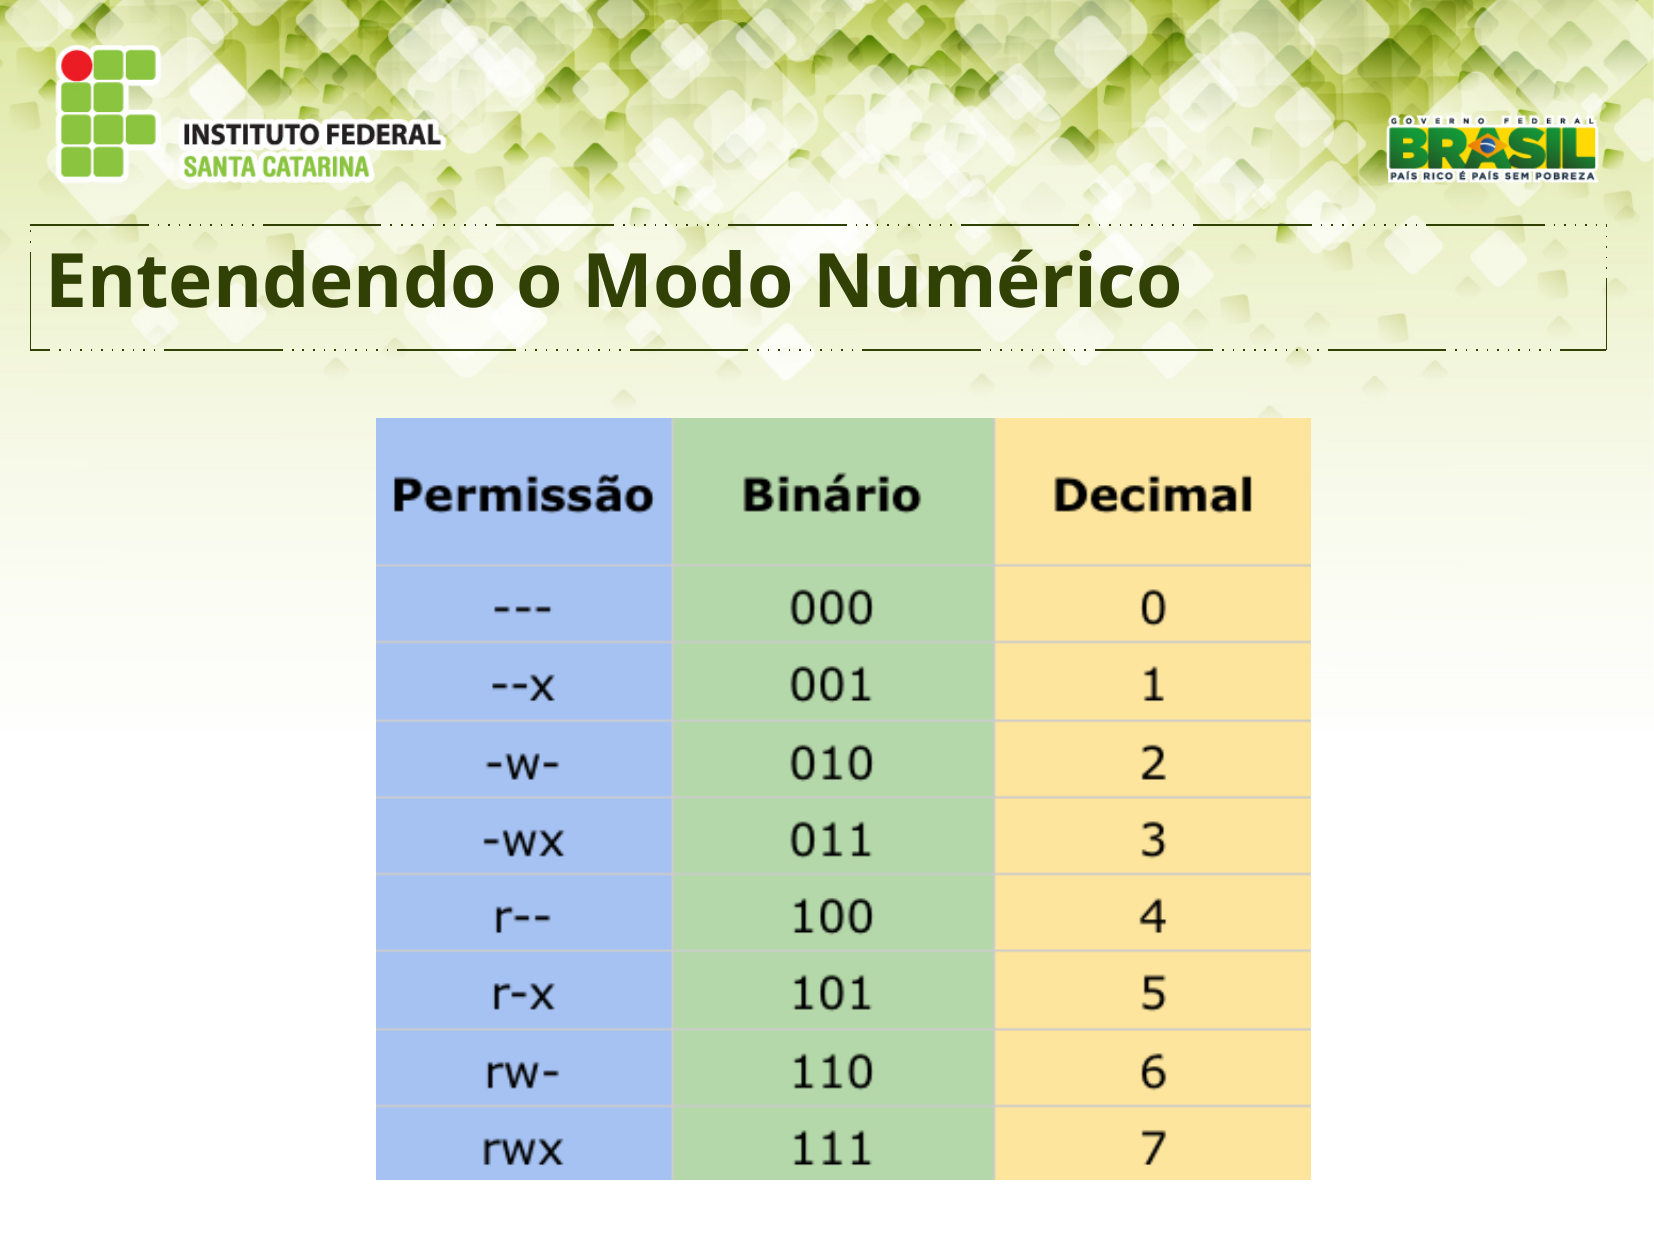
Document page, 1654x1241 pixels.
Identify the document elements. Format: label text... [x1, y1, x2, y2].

picture [0, 0, 1654, 1241]
text_box Entendendo o Modo Numérico [30, 225, 1607, 351]
